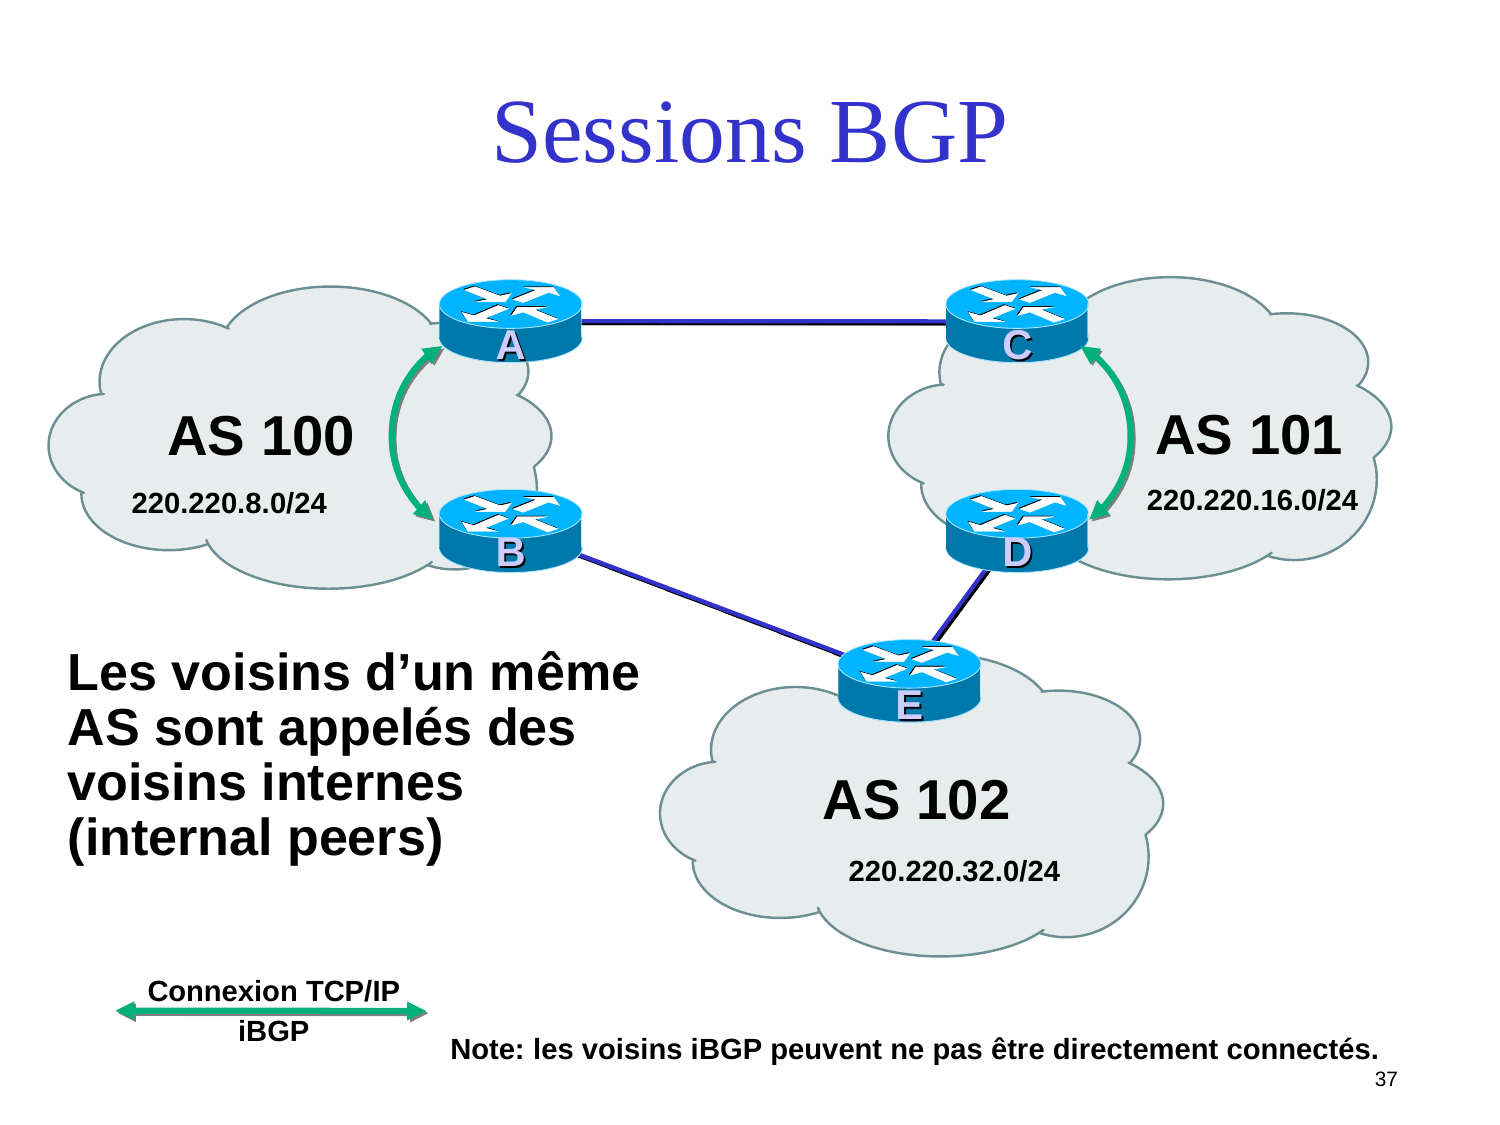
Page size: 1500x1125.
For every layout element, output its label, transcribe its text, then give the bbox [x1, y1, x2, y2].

text_box Connexion TCP/IP iBGP [132, 1017, 416, 1056]
picture [865, 647, 908, 661]
picture [973, 287, 1016, 301]
picture [914, 647, 956, 662]
text_box AS 100 [151, 404, 371, 468]
text_box B [495, 528, 527, 575]
text_box E [895, 681, 924, 729]
text_box 220.220.8.0/24 [116, 479, 342, 528]
text_box Note: les voisins iBGP peuvent ne pas être directement connectés. [435, 1025, 1396, 1074]
text_box AS 101 [1139, 403, 1359, 467]
picture [911, 667, 954, 681]
text_box Connexion TCP/IP iBGP [132, 961, 416, 1007]
text_box 220.220.32.0/24 [833, 847, 1076, 896]
text_box D [1002, 528, 1033, 575]
picture [46, 279, 583, 592]
picture [863, 666, 905, 681]
picture [657, 639, 1166, 959]
picture [1019, 307, 1061, 322]
text_box AS 102 [784, 768, 1050, 832]
picture [1022, 288, 1063, 302]
title Sessions BGP [112, 37, 1388, 225]
picture [970, 306, 1012, 321]
text_box Les voisins d’un même AS sont appelés des voisins internes (internal peers) [54, 639, 681, 874]
text_box 220.220.16.0/24 [1132, 475, 1374, 525]
picture [885, 274, 1394, 582]
text_box A [495, 321, 527, 368]
text_box C [1002, 321, 1033, 368]
